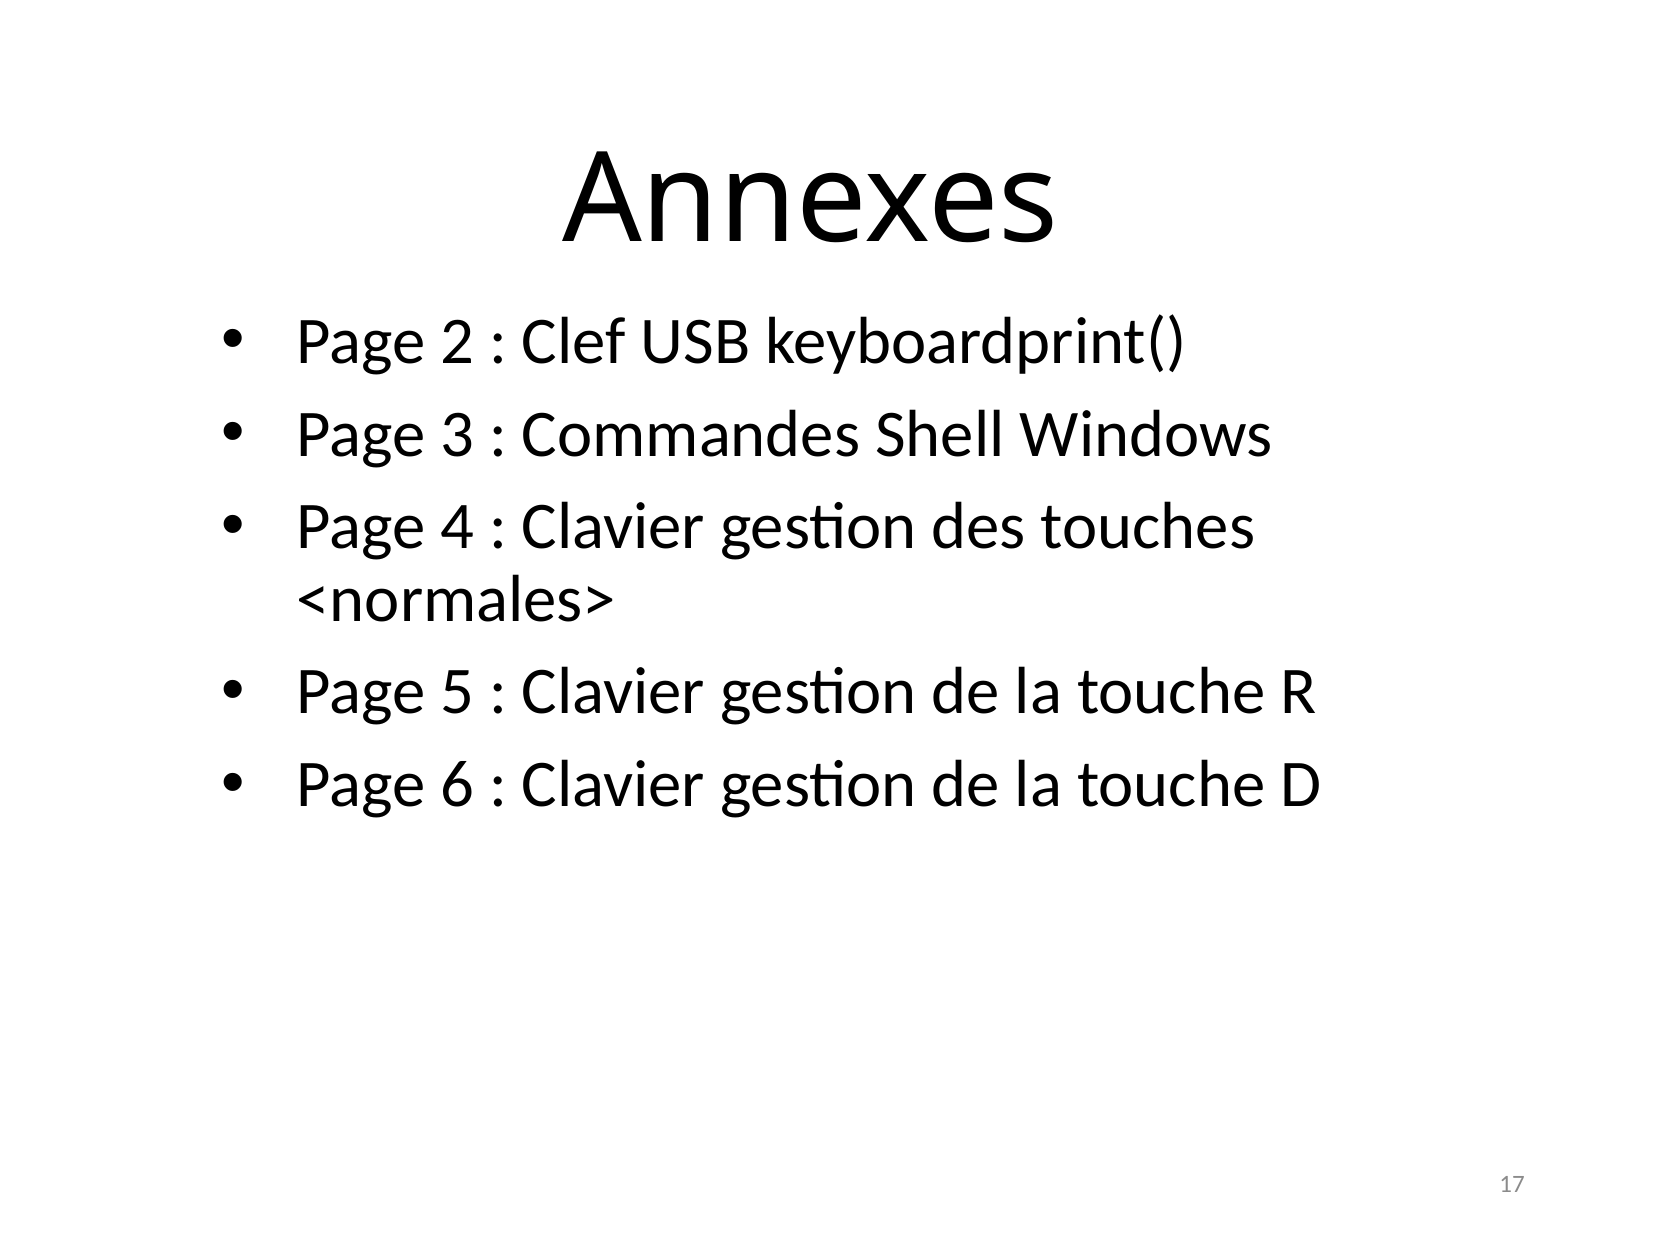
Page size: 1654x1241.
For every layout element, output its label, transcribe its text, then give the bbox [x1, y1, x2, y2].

slide_number <numéro> [1167, 1149, 1540, 1216]
subtitle Page 2 : Clef USB keyboardprint() Page 3 : Commandes Shell Windows Page 4 : Clavier gestion des touches <normales> Page 5 : Clavier gestion de la touche R Page 6 : Clavier gestion de la touche D [206, 298, 1447, 1143]
title Annexes [206, 57, 1447, 276]
